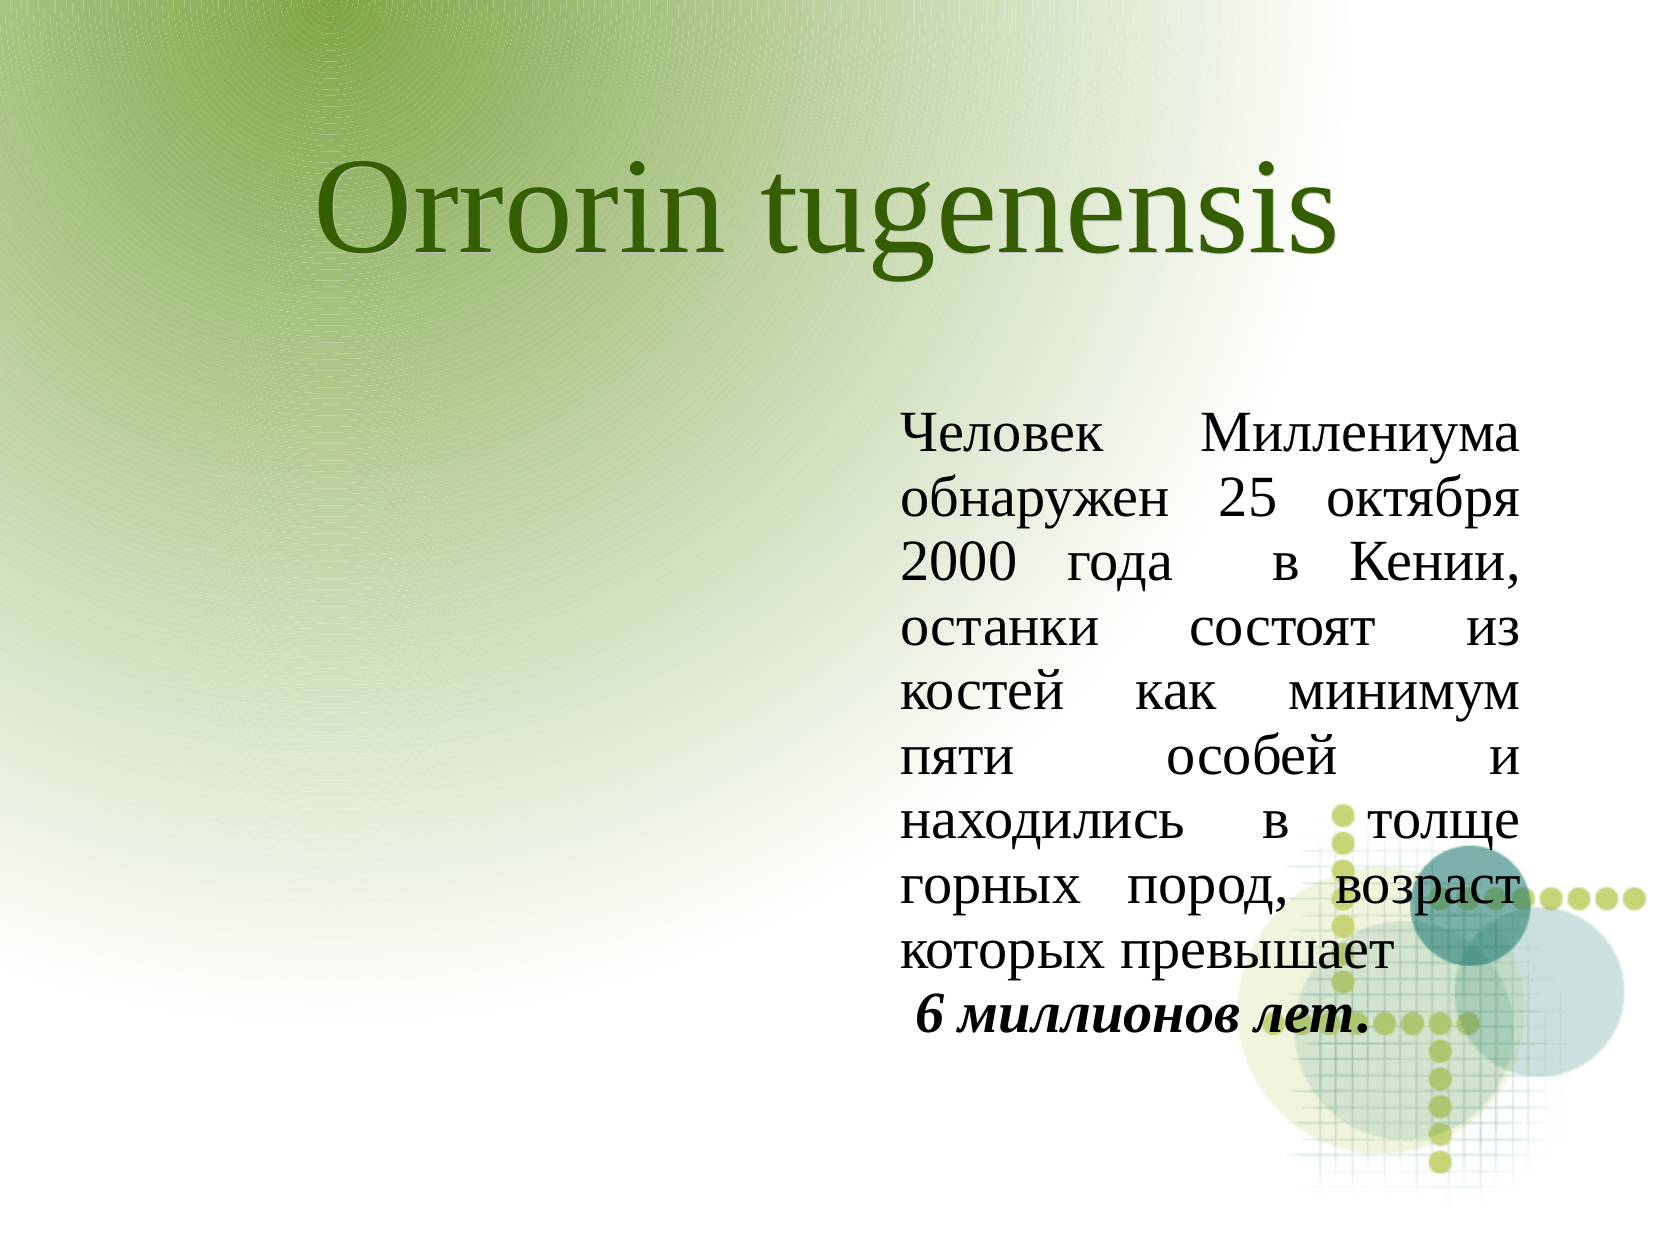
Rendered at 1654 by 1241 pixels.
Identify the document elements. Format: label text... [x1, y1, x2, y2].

text_box Человек Миллениума обнаружен 25 октября 2000 года в Кении, останки состоят из костей как минимум пяти особей и находились в толще горных пород, возраст которых превышает 6 миллионов лет. [885, 392, 1536, 1093]
picture [1224, 792, 1654, 1211]
picture [118, 354, 768, 1093]
title Orrorin tugenensis [121, 110, 1534, 303]
